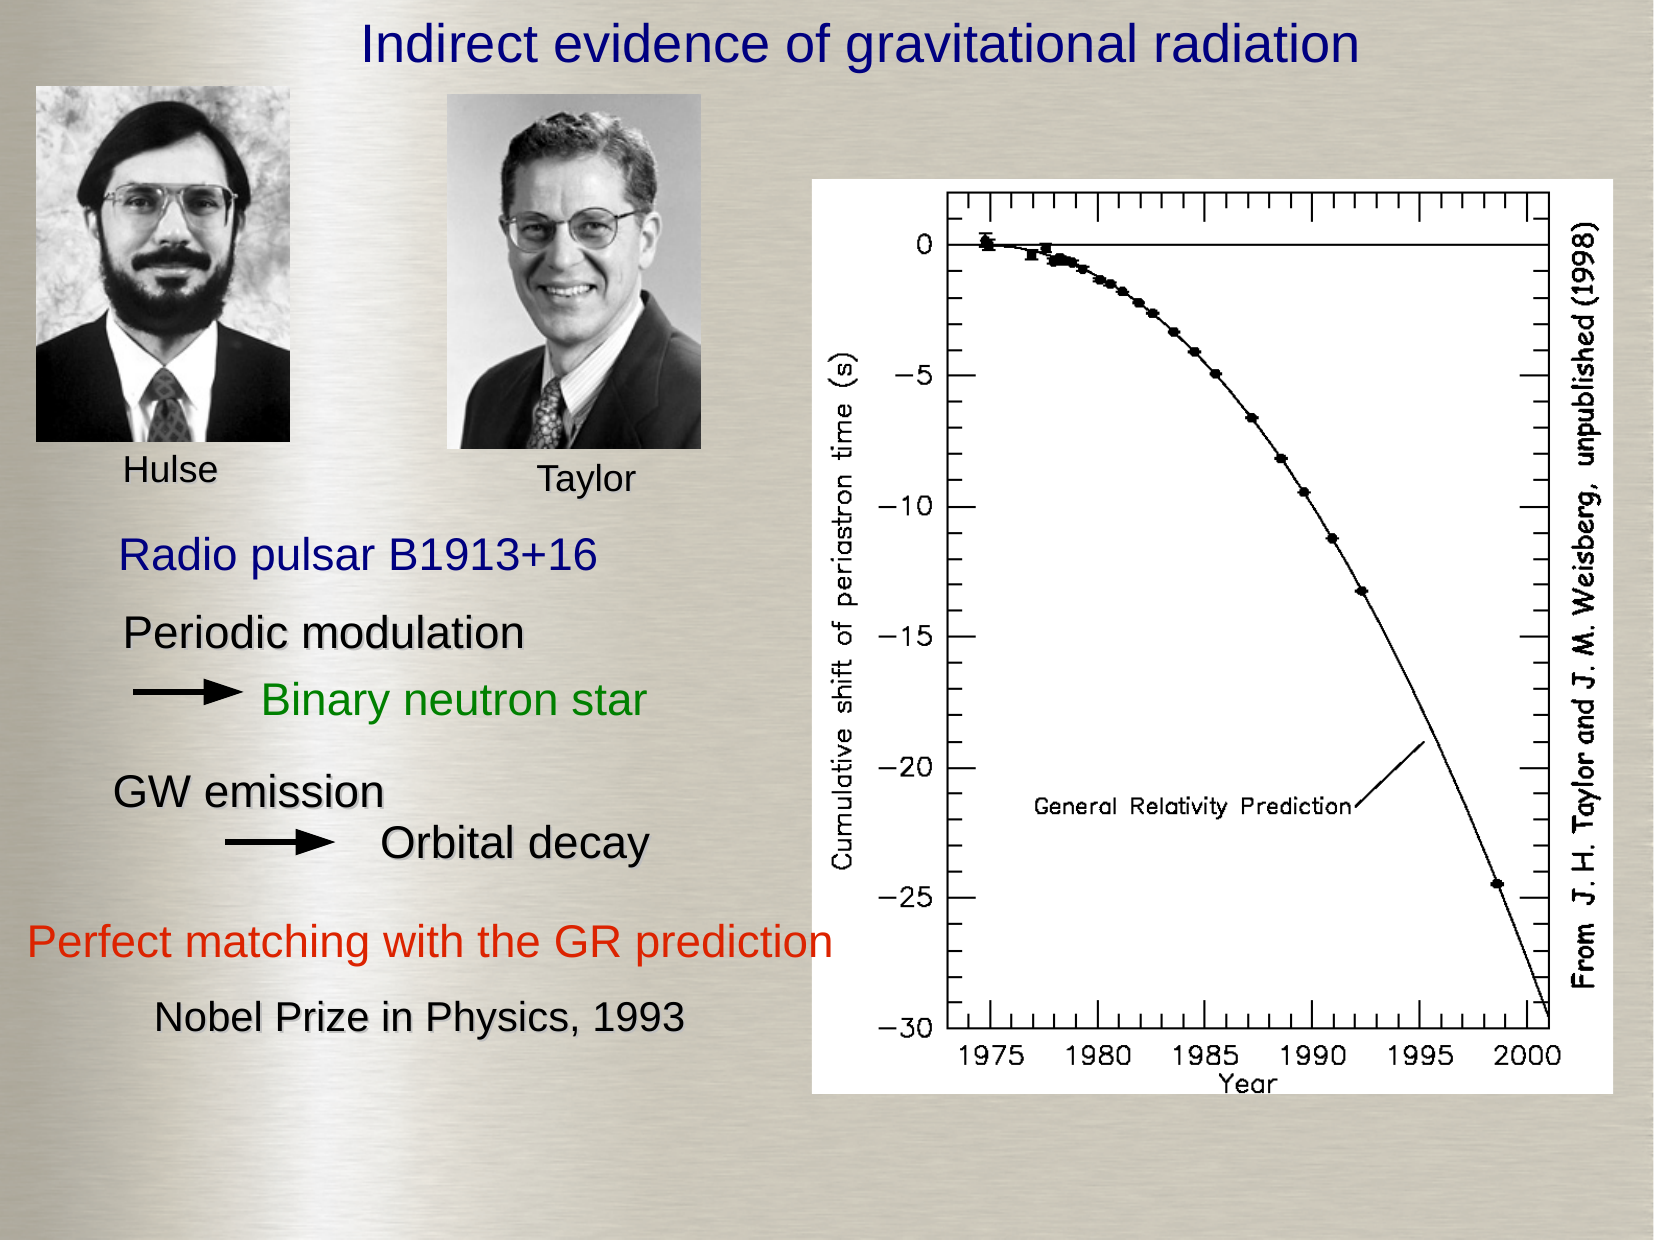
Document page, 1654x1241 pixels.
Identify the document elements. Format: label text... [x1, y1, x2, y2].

text_box Hulse [107, 441, 234, 499]
text_box Nobel Prize in Physics, 1993 [138, 986, 701, 1048]
picture [0, 0, 1654, 1240]
text_box Taylor [521, 450, 651, 508]
text_box Indirect evidence of gravitational radiation [345, 6, 1378, 82]
text_box Binary neutron star [245, 666, 663, 733]
text_box Periodic modulation [107, 599, 541, 666]
text_box Perfect matching with the GR prediction [11, 908, 850, 975]
text_box GW emission Orbital decay [97, 758, 666, 876]
text_box Radio pulsar B1913+16 [103, 521, 614, 588]
